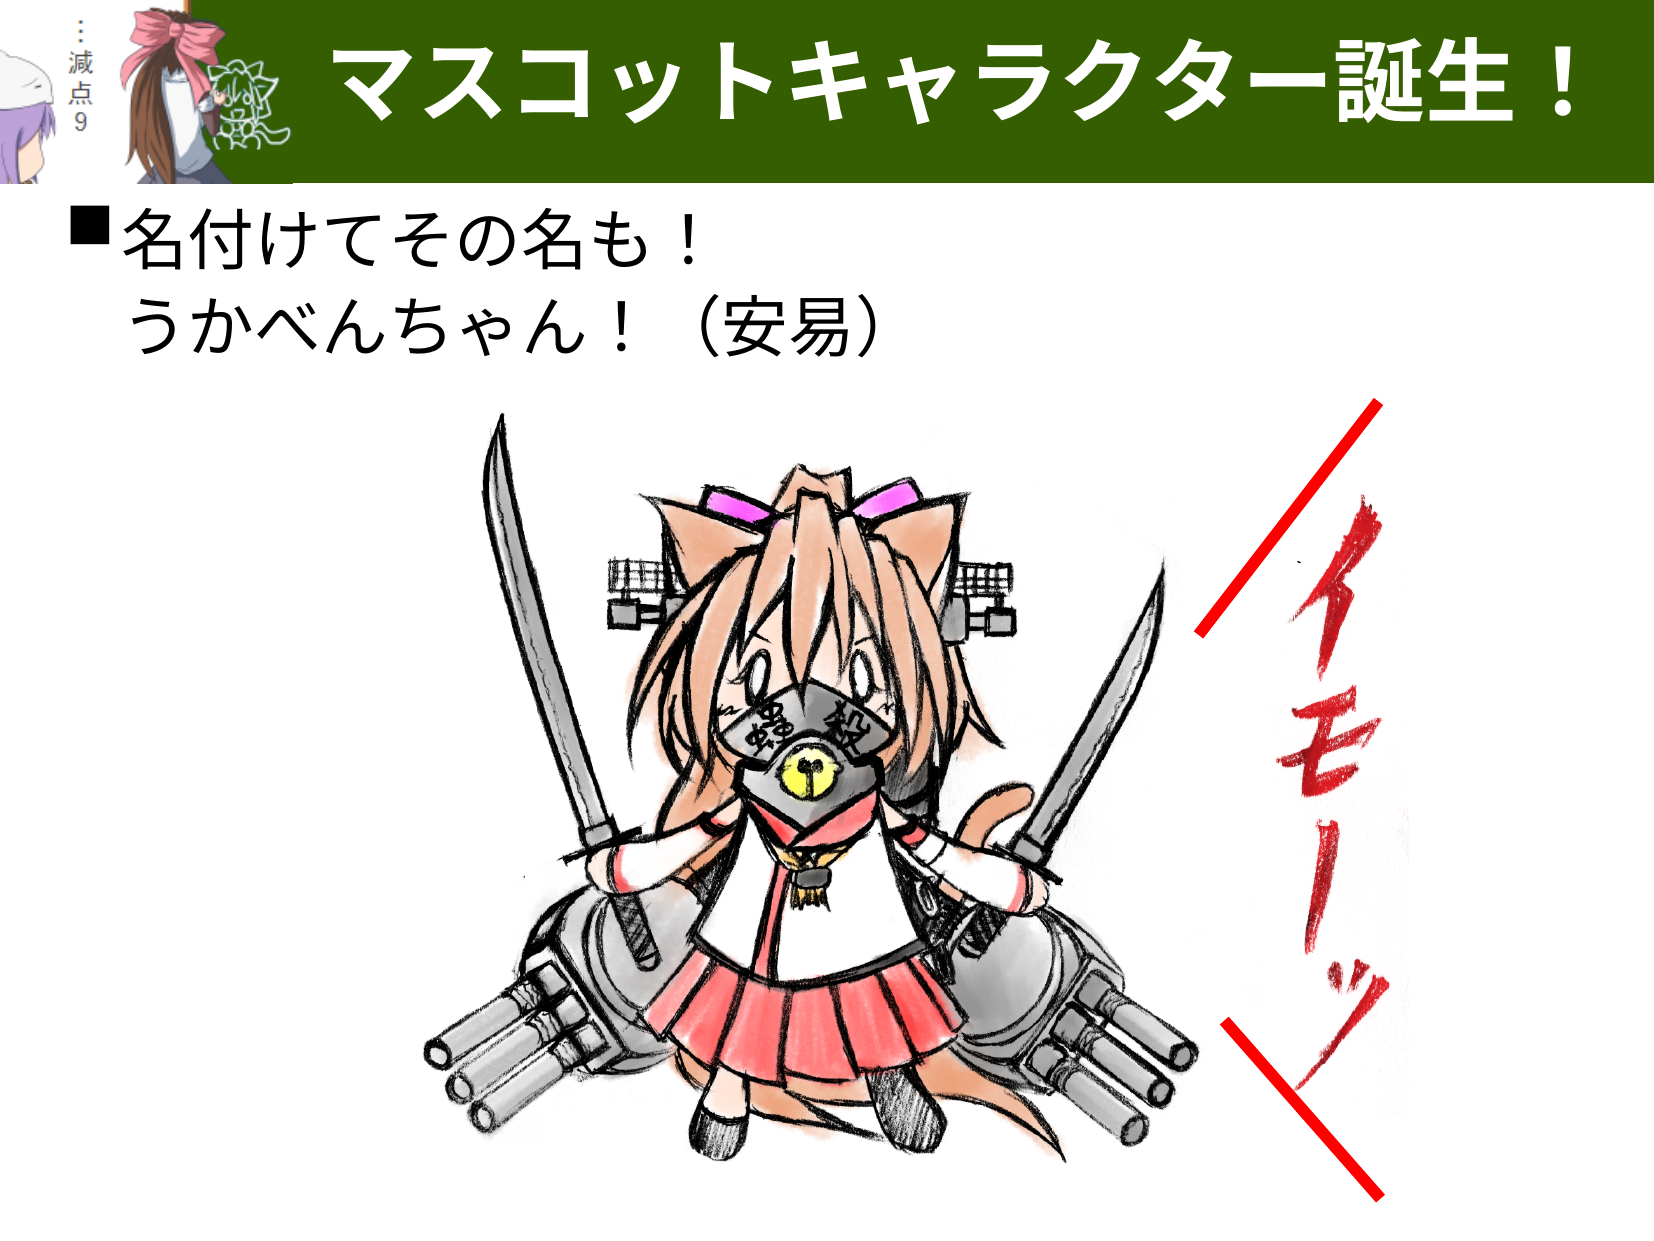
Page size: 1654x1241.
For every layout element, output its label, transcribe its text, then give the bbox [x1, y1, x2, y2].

list 名付けてその名も！ うかべんちゃん！（安易） [65, 195, 1595, 1041]
title マスコットキャラクター誕生！ [325, 0, 1654, 168]
picture [414, 1041, 1301, 1241]
picture [0, 0, 293, 184]
picture [1251, 482, 1409, 1118]
picture [1267, 482, 1308, 535]
